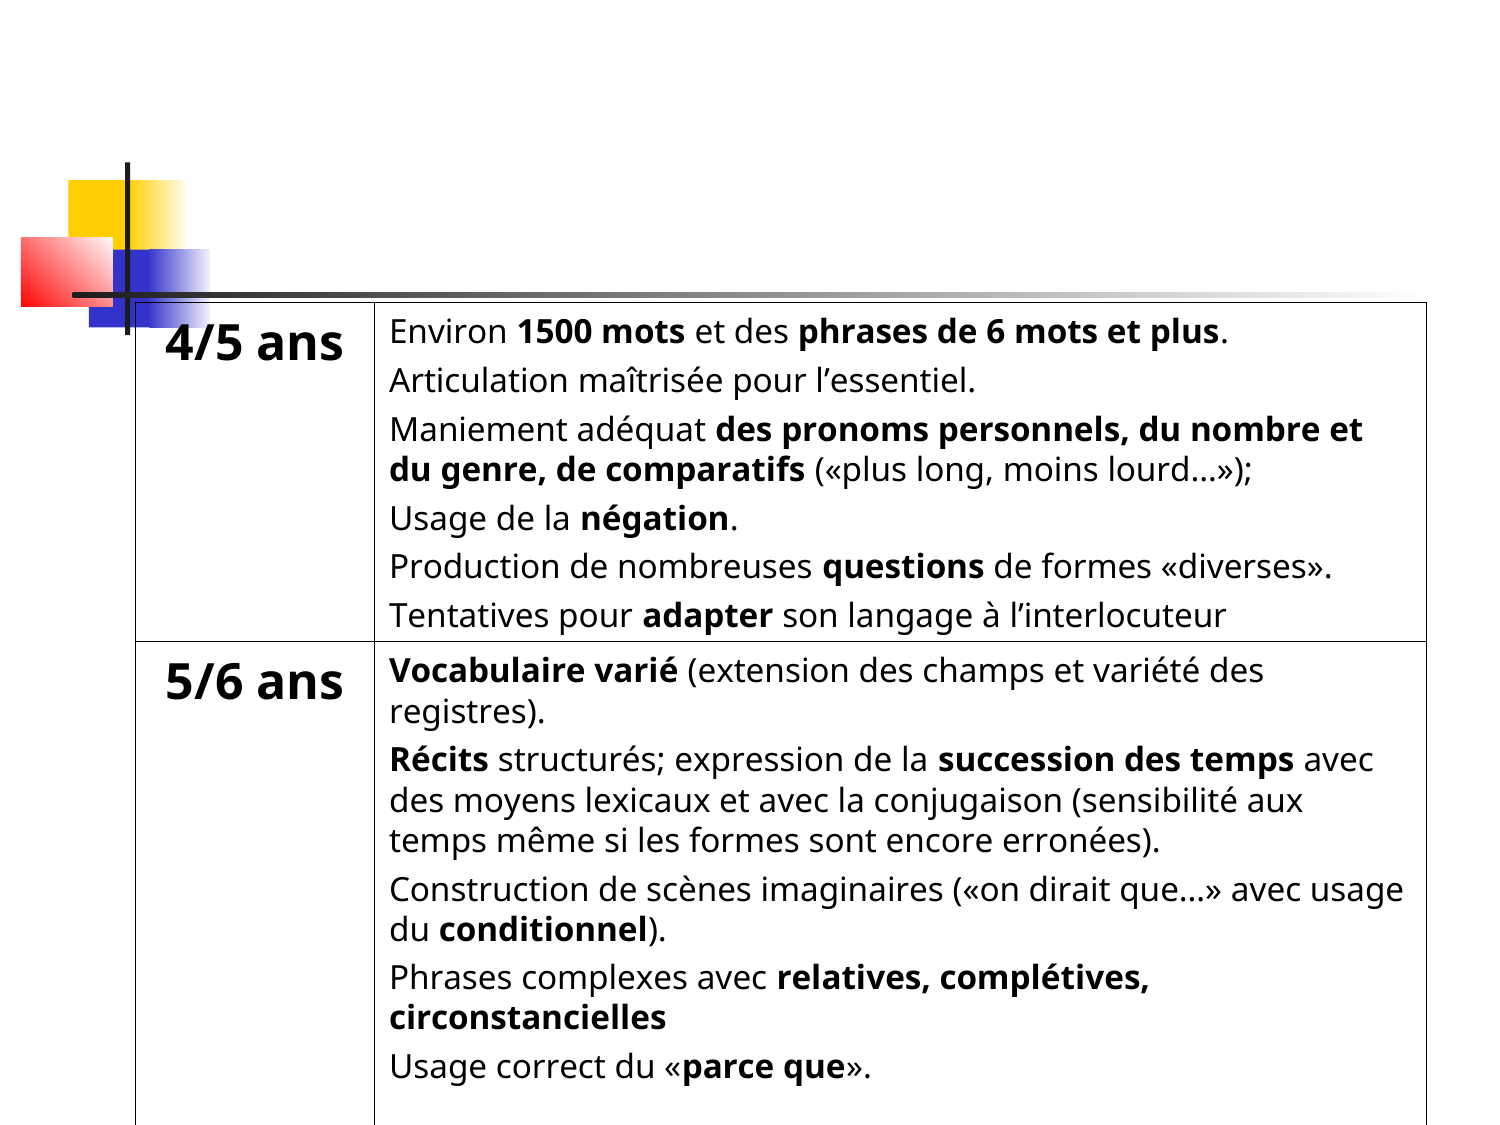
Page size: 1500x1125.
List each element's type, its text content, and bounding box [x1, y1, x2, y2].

table_cell 5/6 ans [136, 642, 374, 1125]
table_header 4/5 ans [136, 303, 374, 641]
table_header Environ 1500 mots et des phrases de 6 mots et plus. Articulation maîtrisée pour l’essentiel. Maniement adéquat des pronoms personnels, du nombre et du genre, de comparatifs («plus long, moins lourd…»); Usage de la négation. Production de nombreuses questions de formes «diverses». Tentatives pour adapter son langage à l’interlocuteur [375, 303, 1426, 641]
table_cell Vocabulaire varié (extension des champs et variété des registres). Récits structurés; expression de la succession des temps avec des moyens lexicaux et avec la conjugaison (sensibilité aux temps même si les formes sont encore erronées). Construction de scènes imaginaires («on dirait que…» avec usage du conditionnel). Phrases complexes avec relatives, complétives, circonstancielles Usage correct du «parce que». [375, 642, 1426, 1125]
